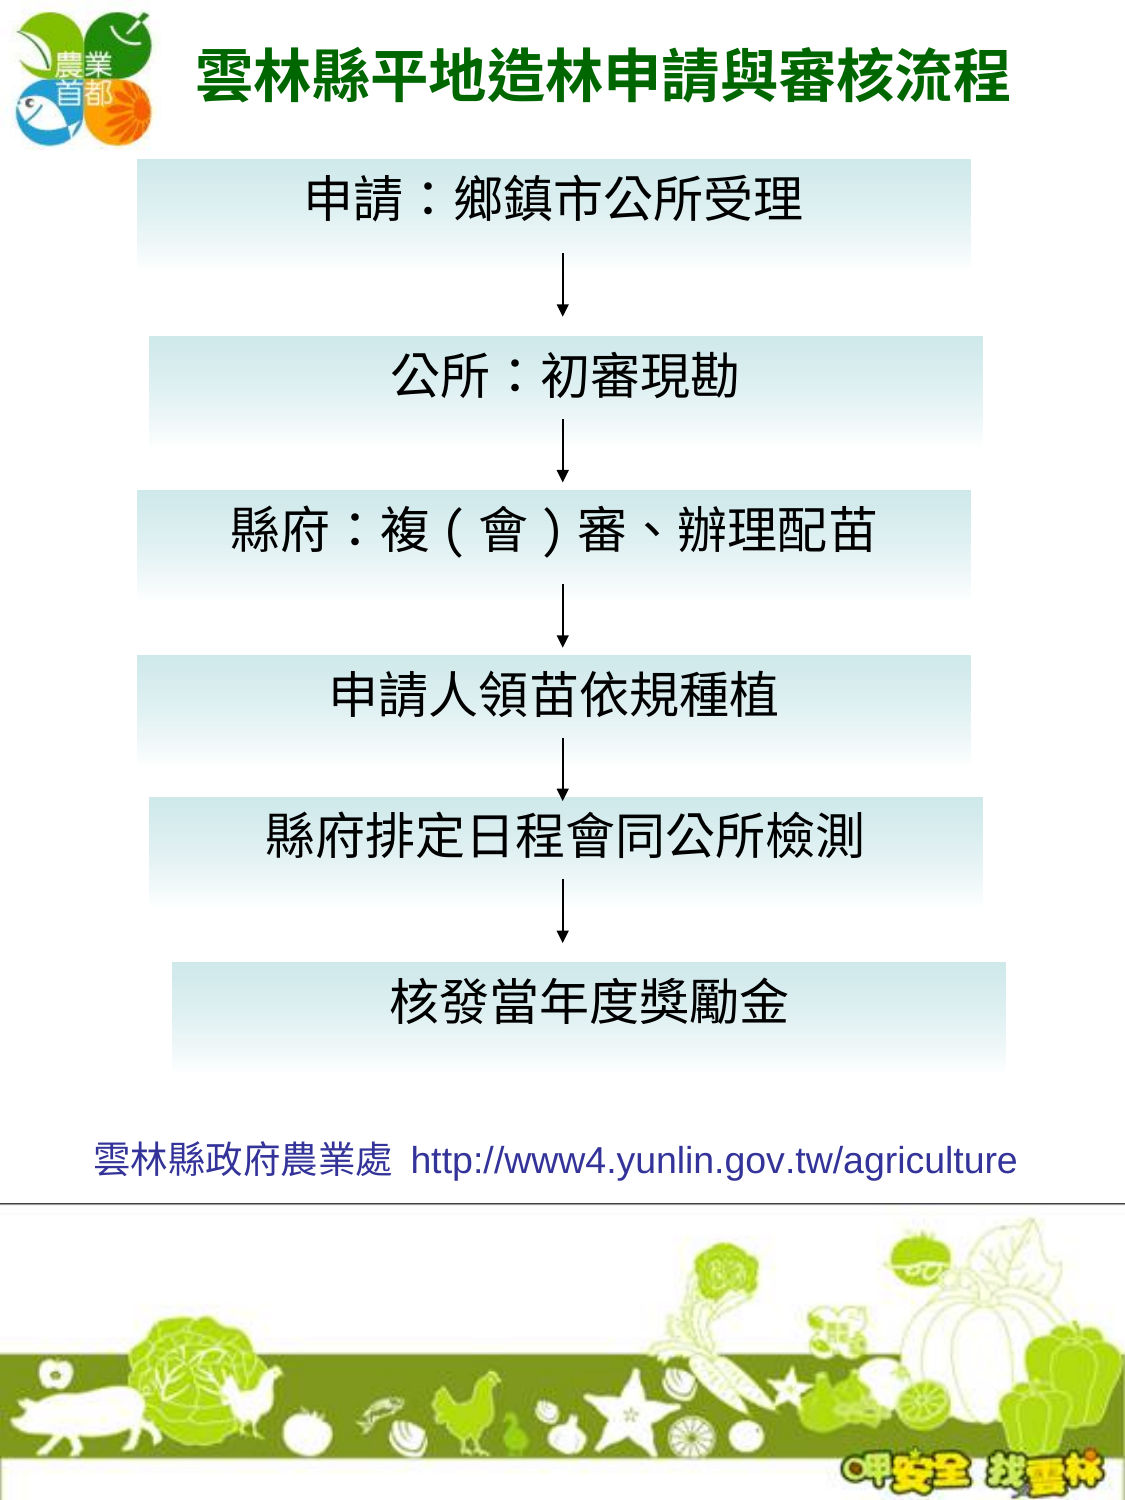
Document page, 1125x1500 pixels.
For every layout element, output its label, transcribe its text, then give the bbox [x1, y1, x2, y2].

text_box 縣府：複(會)審、辦理配苗 [137, 490, 971, 601]
text_box 公所：初審現勘 [149, 336, 983, 448]
picture [0, 0, 161, 158]
text_box 申請人領苗依規種植 [137, 655, 971, 767]
text_box 核發當年度獎勵金 [172, 962, 1006, 1074]
picture [0, 1203, 1125, 1500]
text_box 申請：鄉鎮市公所受理 [137, 159, 971, 271]
text_box 雲林縣政府農業處 http://www4.yunlin.gov.tw/agriculture [78, 1128, 1059, 1189]
text_box 雲林縣平地造林申請與審核流程 [181, 31, 1032, 117]
text_box 縣府排定日程會同公所檢測 [149, 797, 983, 908]
